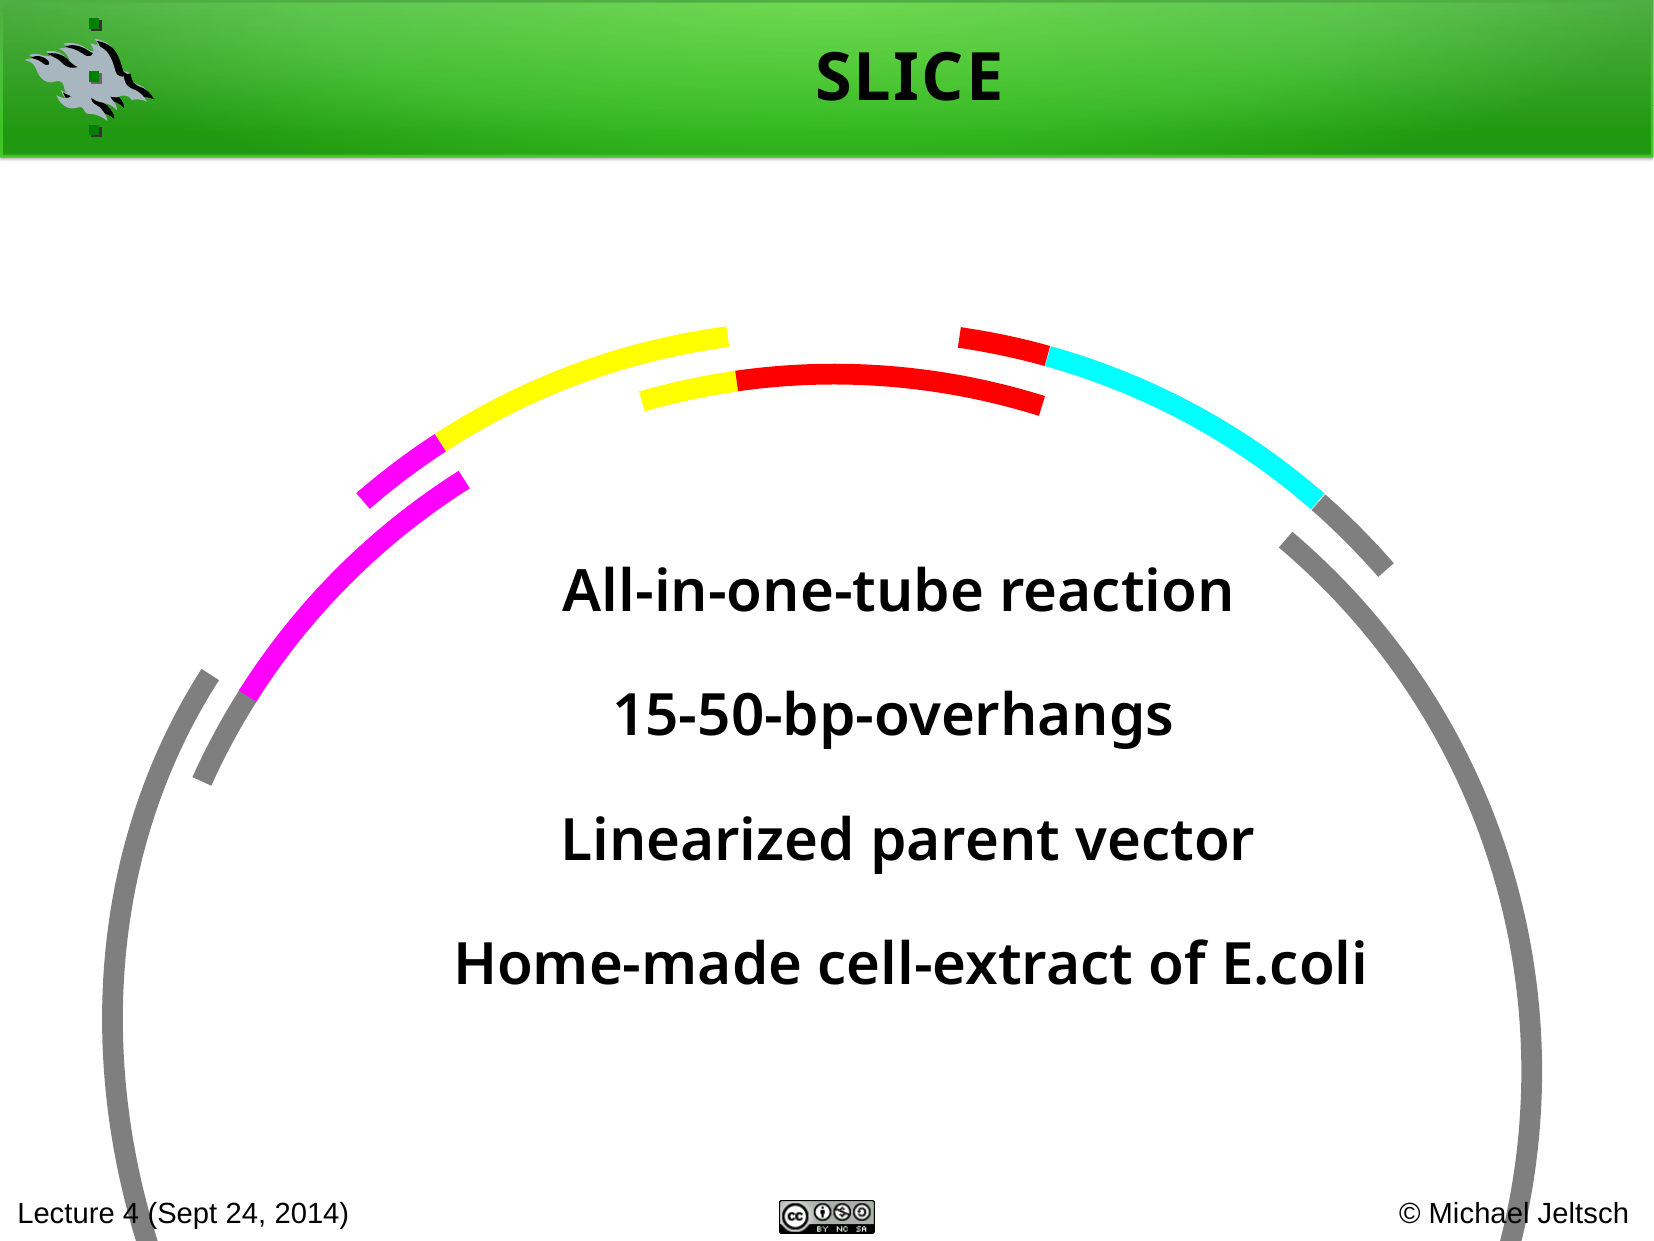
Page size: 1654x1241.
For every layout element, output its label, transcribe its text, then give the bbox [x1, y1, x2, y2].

text_box Linearized parent vector [545, 790, 1199, 864]
text_box 15-50-bp-overhangs [597, 666, 1146, 740]
title SLICE [289, 30, 1531, 121]
text_box All-in-one-tube reaction [548, 541, 1196, 616]
text_box Home-made cell-extract of E.coli [438, 915, 1306, 1066]
picture [102, 326, 1543, 1241]
